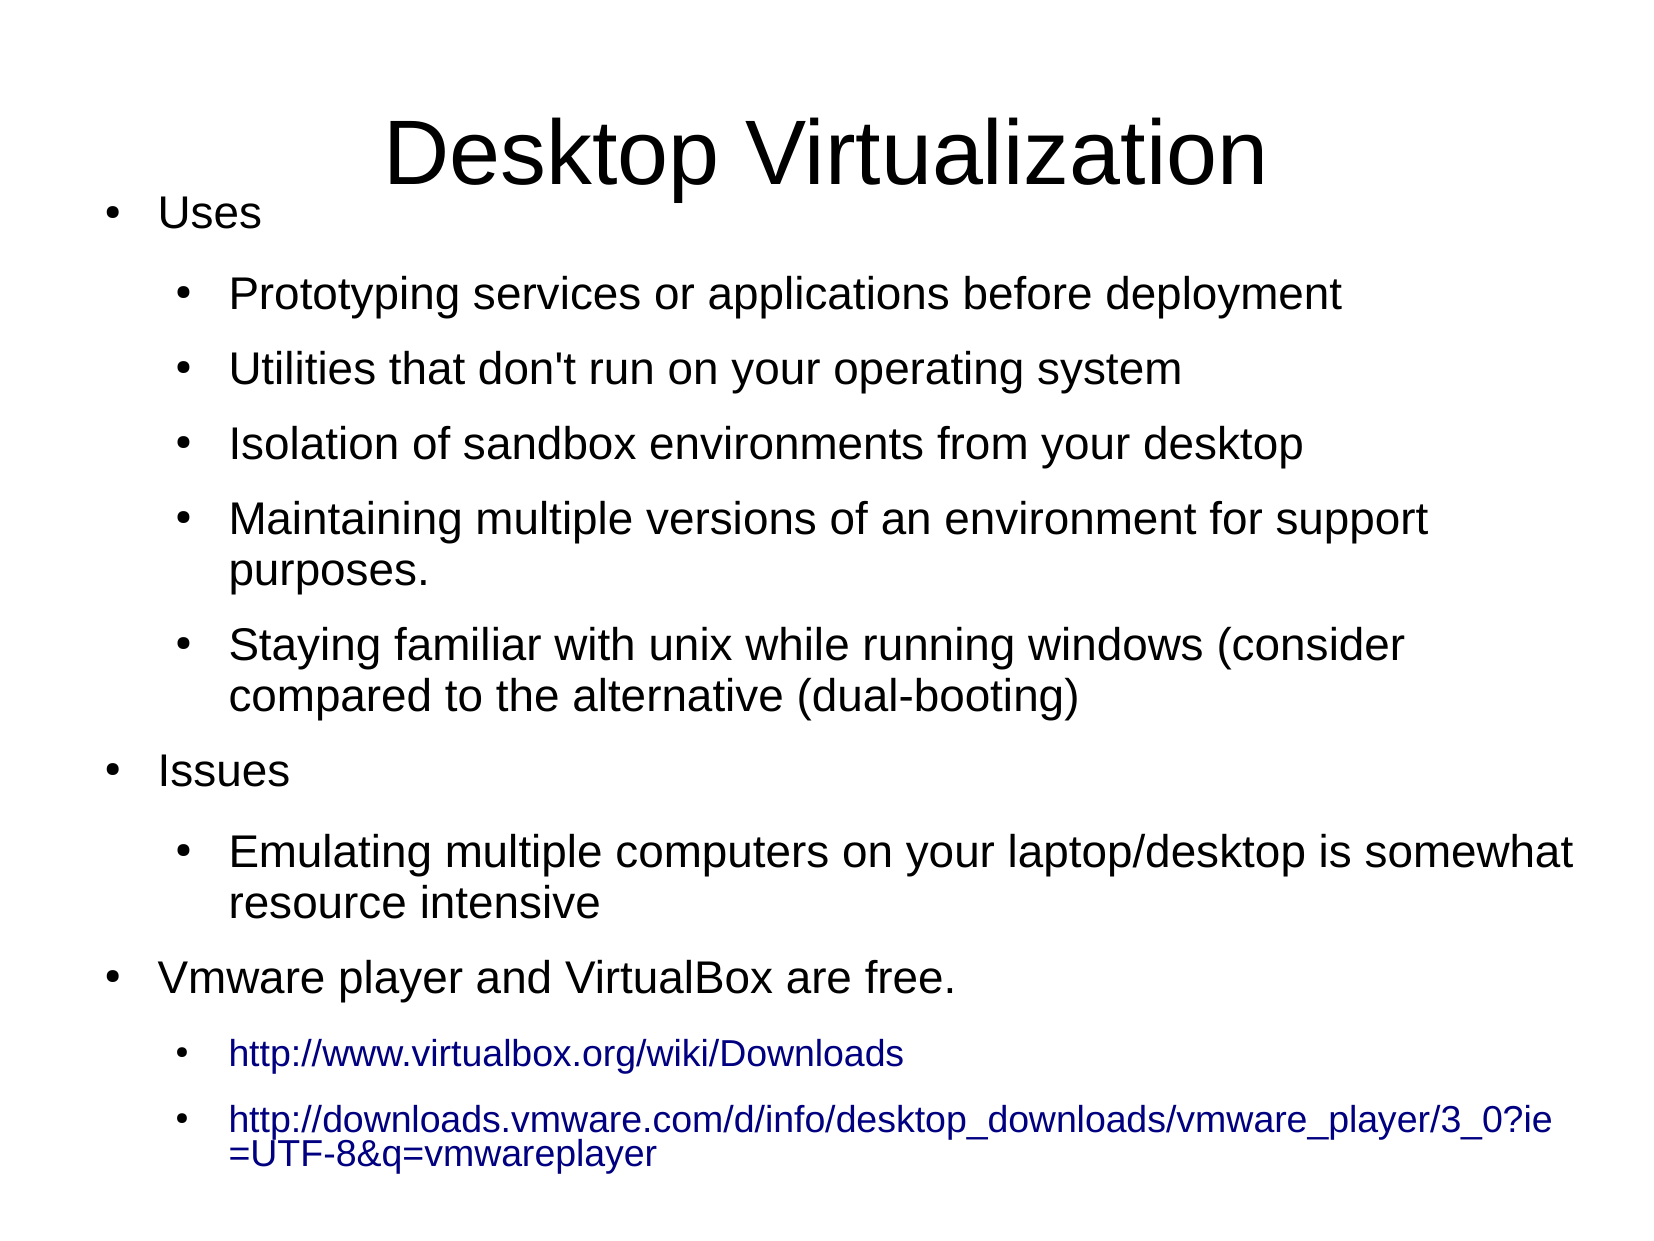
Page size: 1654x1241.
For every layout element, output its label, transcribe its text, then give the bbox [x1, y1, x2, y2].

list Uses Prototyping services or applications before deployment Utilities that don't run on your operating system Isolation of sandbox environments from your desktop Maintaining multiple versions of an environment for support purposes. Staying familiar with unix while running windows (consider compared to the alternative (dual-booting) Issues Emulating multiple computers on your laptop/desktop is somewhat resource intensive Vmware player and VirtualBox are free. http://www.virtualbox.org/wiki/Downloads http://downloads.vmware.com/d/info/desktop_downloads/vmware_player/3_0?ie=UTF-8&q=vmwareplayer [86, 187, 1576, 1201]
title Desktop Virtualization [82, 49, 1571, 257]
